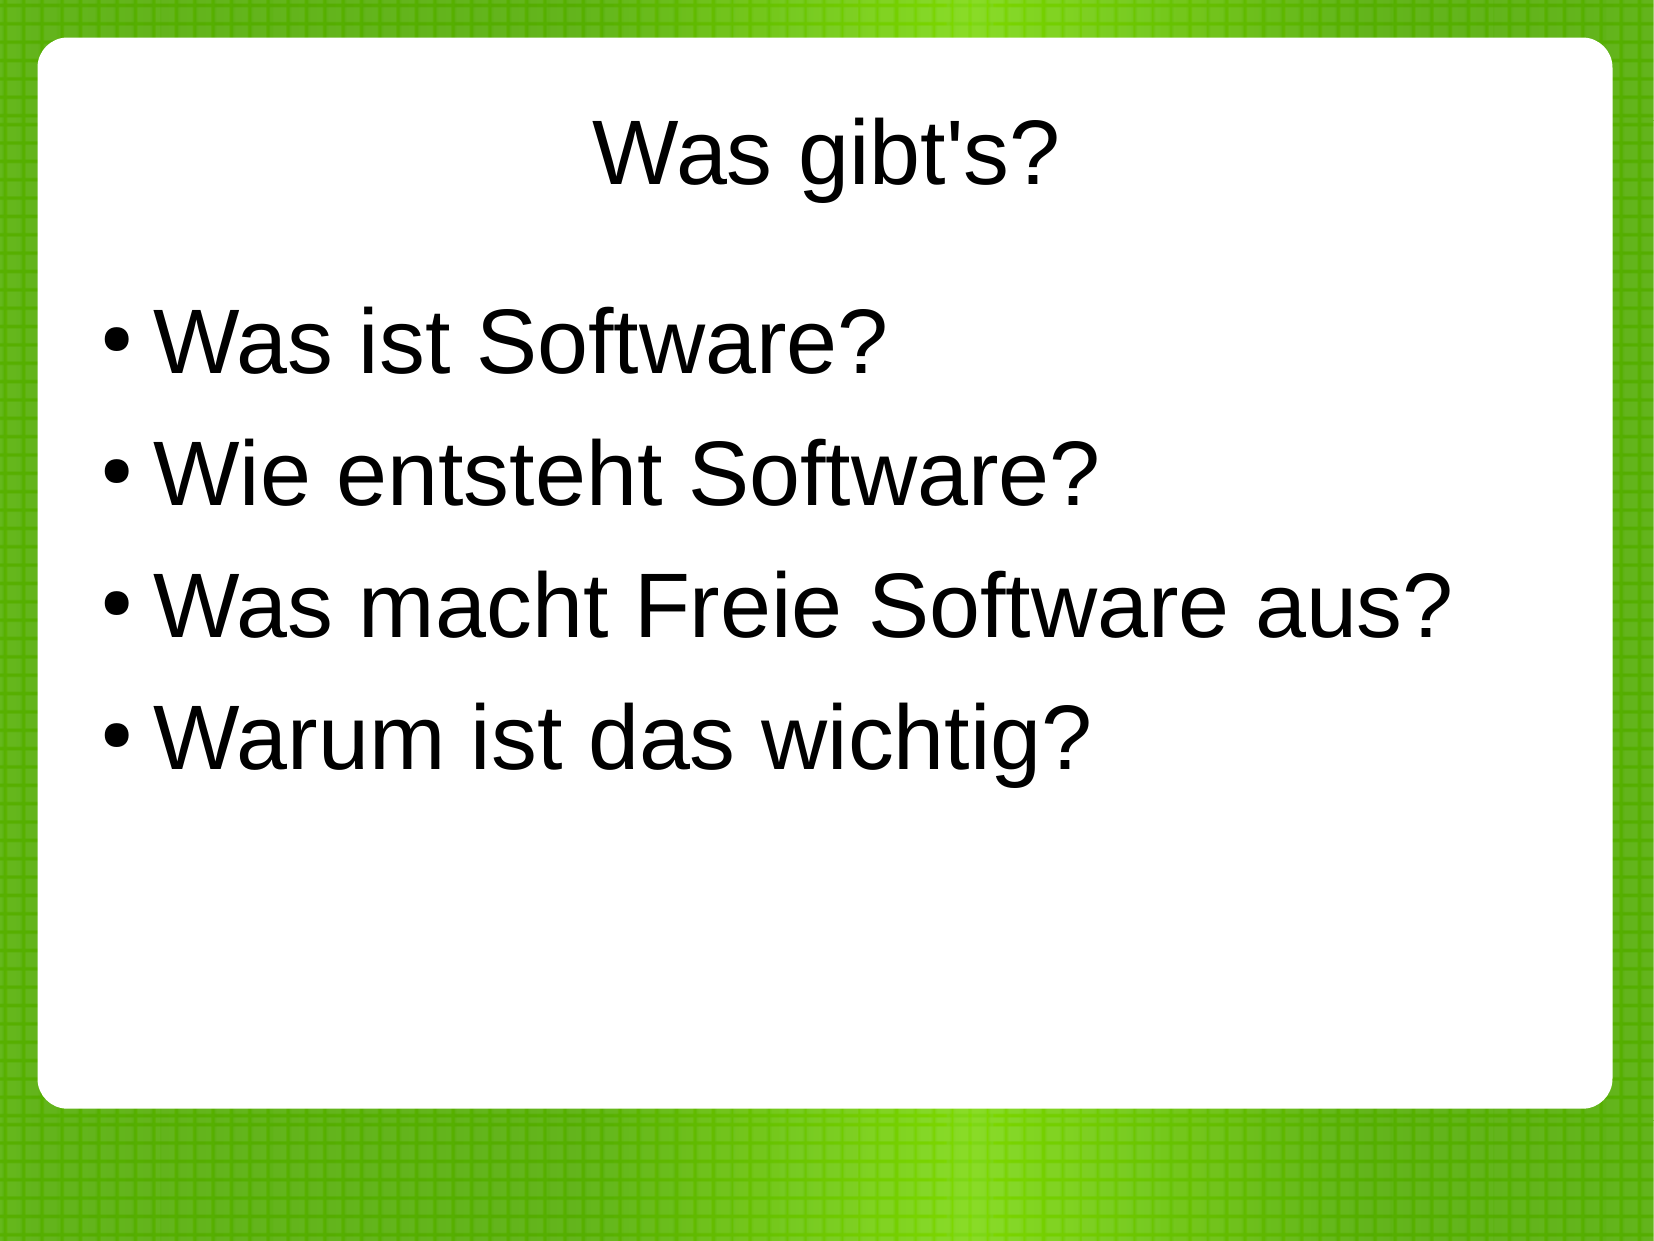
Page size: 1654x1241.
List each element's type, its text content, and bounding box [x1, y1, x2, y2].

picture [0, 0, 1654, 1241]
title Was gibt's? [82, 49, 1571, 257]
list Was ist Software? Wie entsteht Software? Was macht Freie Software aus? Warum ist das wichtig? [82, 290, 1571, 1109]
